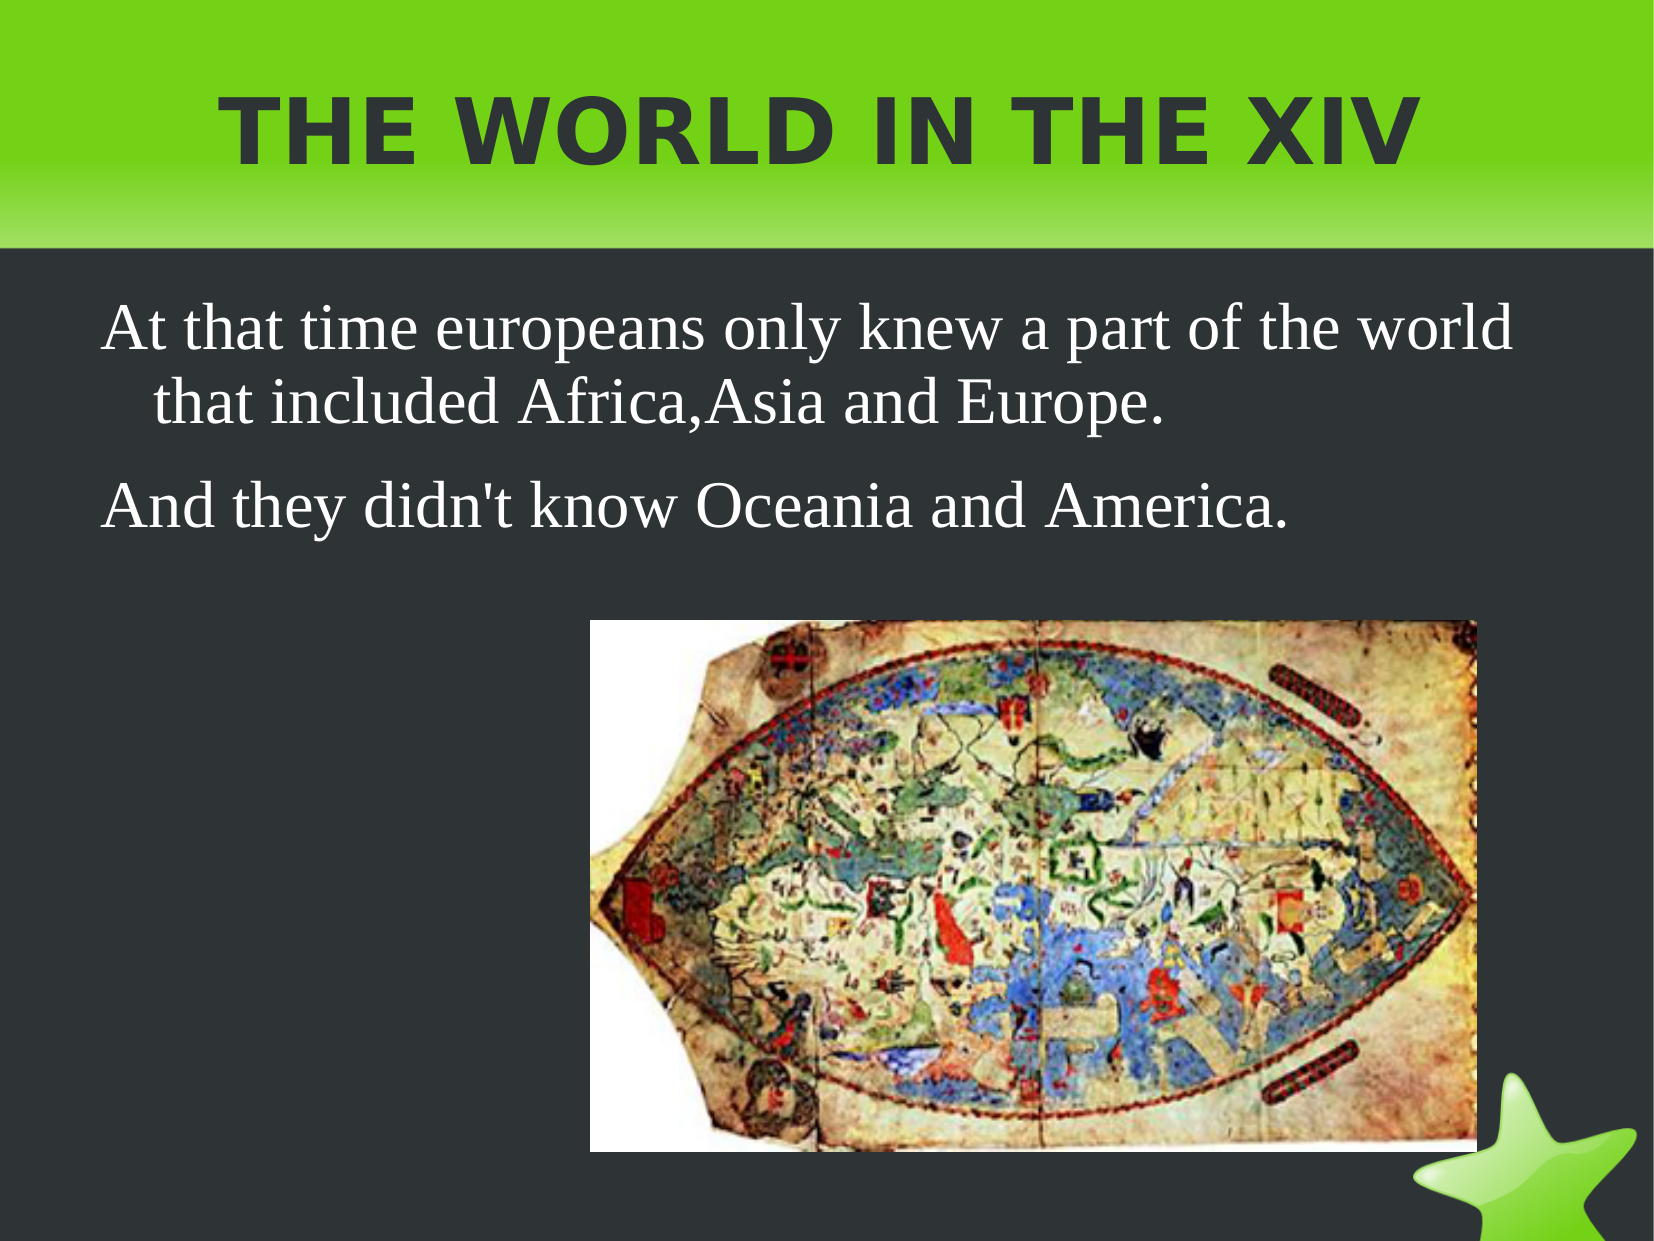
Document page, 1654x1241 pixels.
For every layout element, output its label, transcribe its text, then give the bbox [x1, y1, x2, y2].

picture [0, 0, 1654, 1241]
title THE WORLD IN THE XIV [76, 29, 1565, 237]
list At that time europeans only knew a part of the world that included Africa,Asia and Europe. And they didn't know Oceania and America. [82, 290, 1571, 1109]
